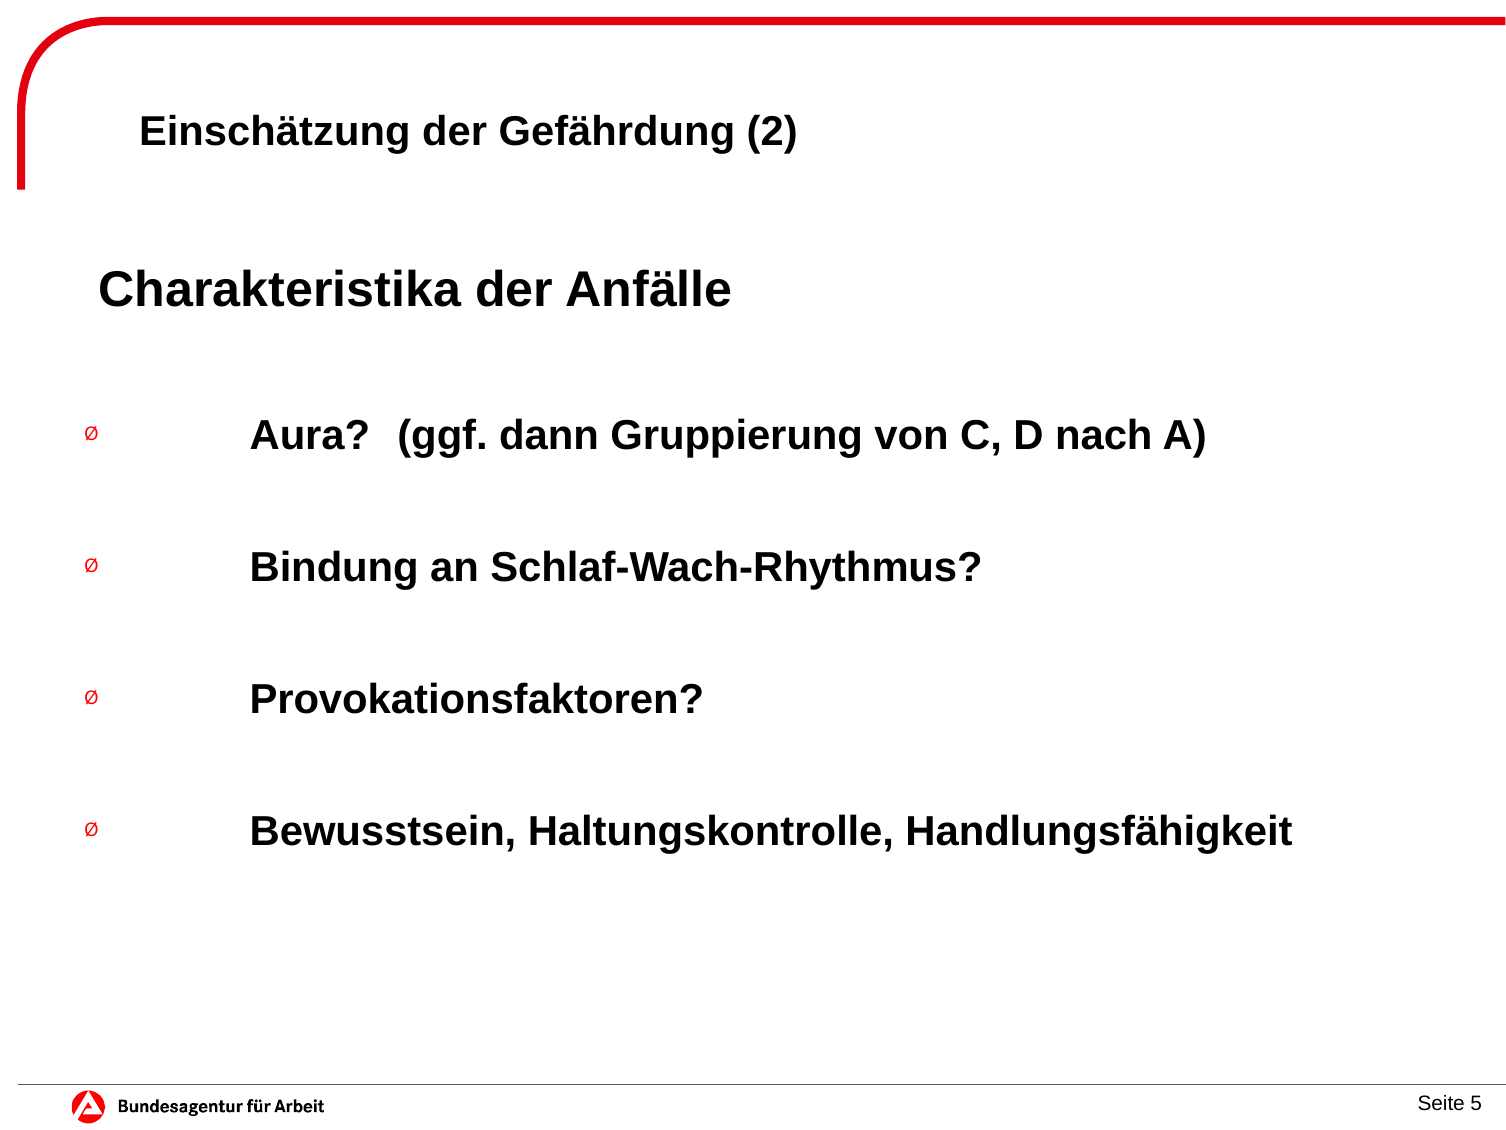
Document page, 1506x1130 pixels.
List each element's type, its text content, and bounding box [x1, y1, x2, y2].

text_box Charakteristika der Anfälle Aura? (ggf. dann Gruppierung von C, D nach A) Bindung an Schlaf-Wach-Rhythmus? Provokationsfaktoren? Bewusstsein, Haltungskontrolle, Handlungsfähigkeit [69, 255, 1421, 928]
title Einschätzung der Gefährdung (2) [124, 102, 1228, 173]
